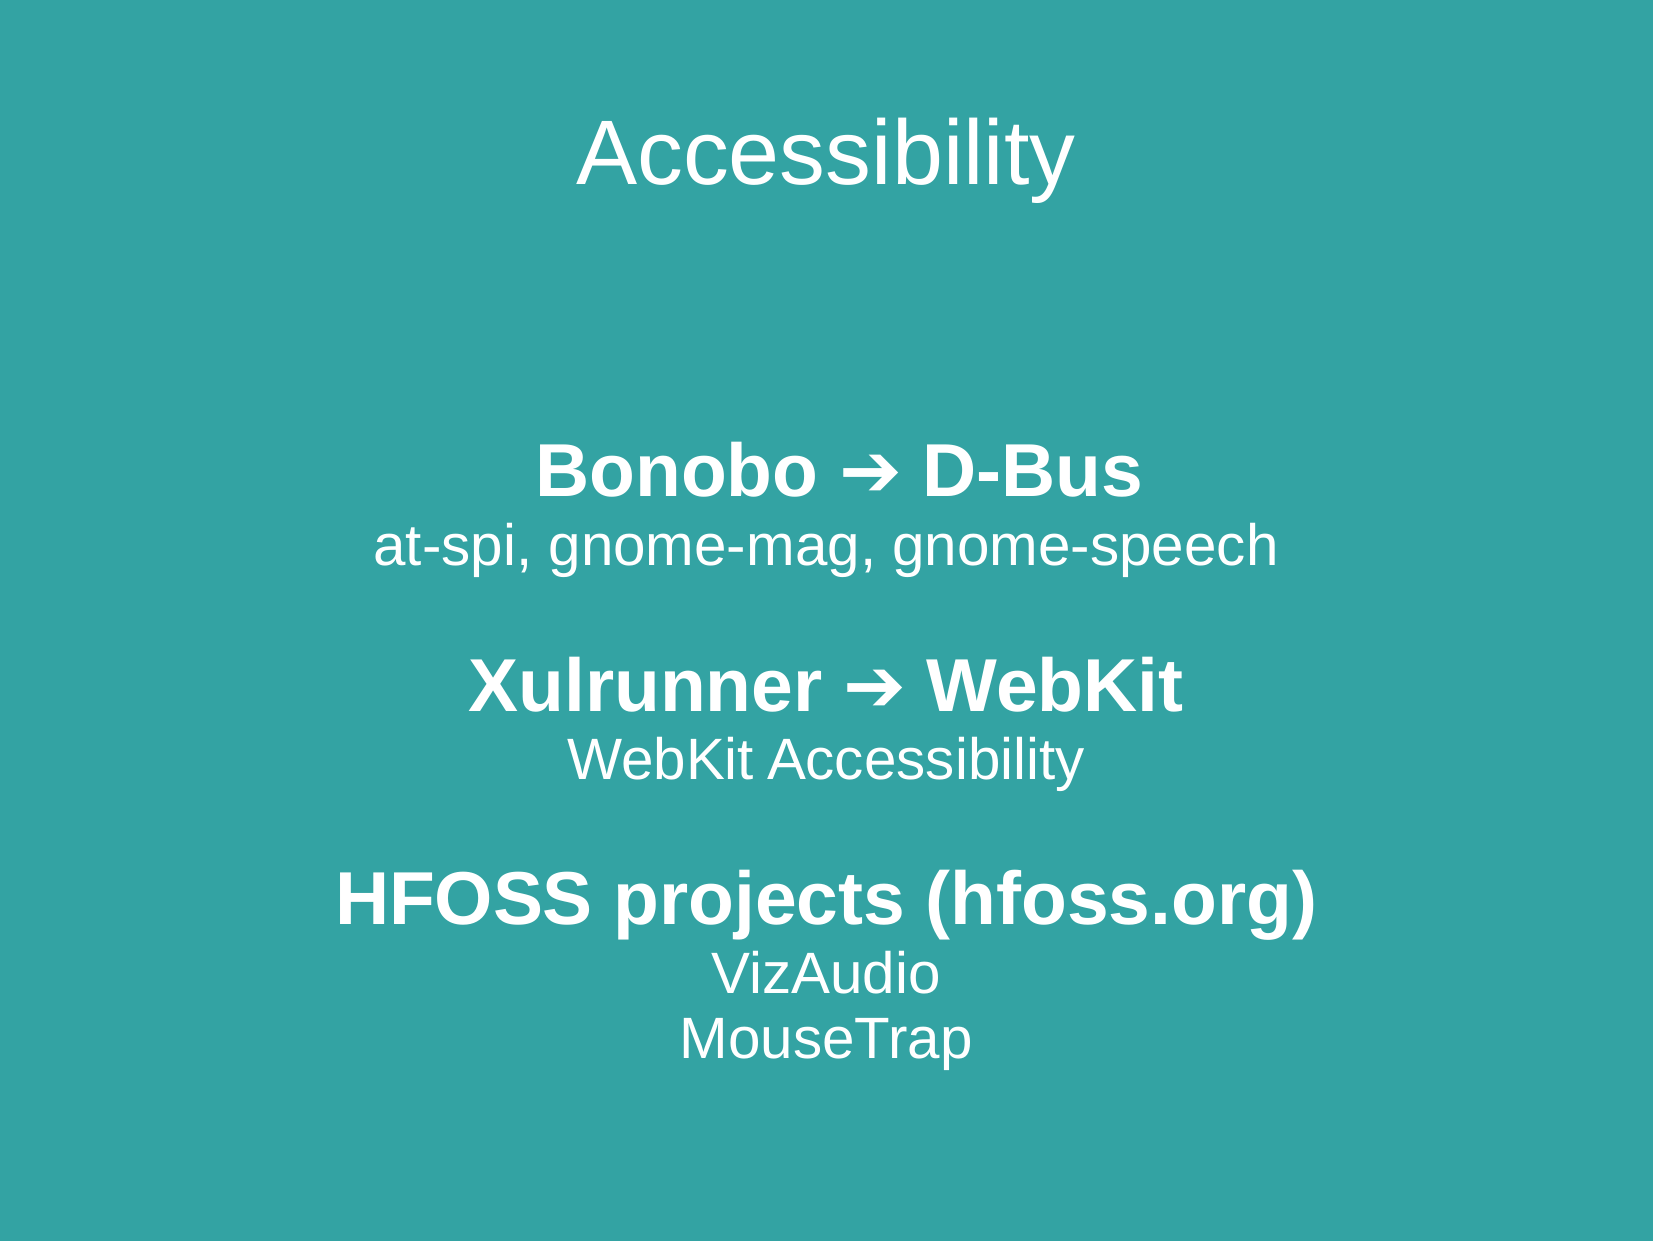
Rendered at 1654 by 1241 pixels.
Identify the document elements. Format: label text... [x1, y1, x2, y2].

title Accessibility [82, 49, 1571, 257]
subtitle Bonobo ➔ D-Bus at-spi, gnome-mag, gnome-speech Xulrunner ➔ WebKit WebKit Accessibility HFOSS projects (hfoss.org) VizAudio MouseTrap [82, 300, 1571, 1201]
